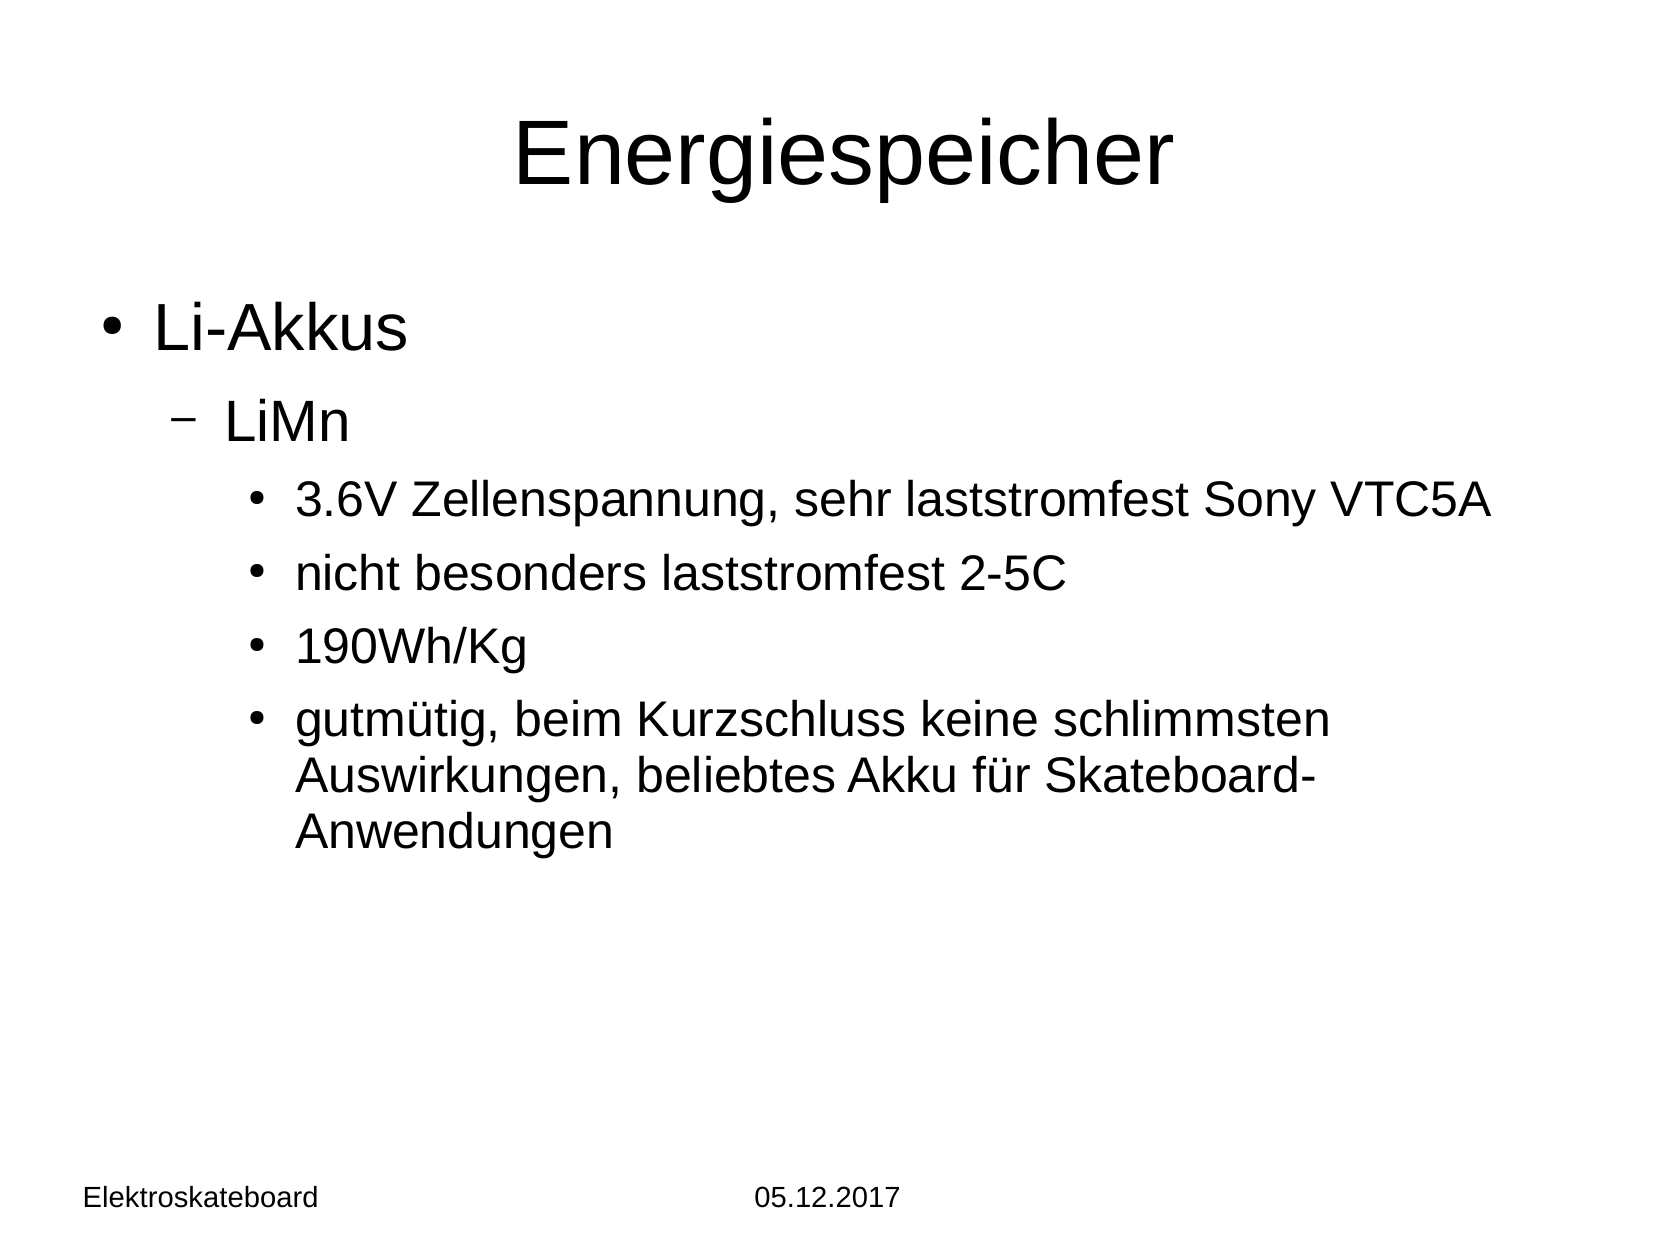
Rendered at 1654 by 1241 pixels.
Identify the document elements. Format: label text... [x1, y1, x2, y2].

list Li-Akkus LiMn 3.6V Zellenspannung, sehr laststromfest Sony VTC5A nicht besonders laststromfest 2-5C 190Wh/Kg gutmütig, beim Kurzschluss keine schlimmsten Auswirkungen, beliebtes Akku für Skateboard-Anwendungen [82, 290, 1571, 1010]
title Energiespeicher [82, 49, 1571, 257]
